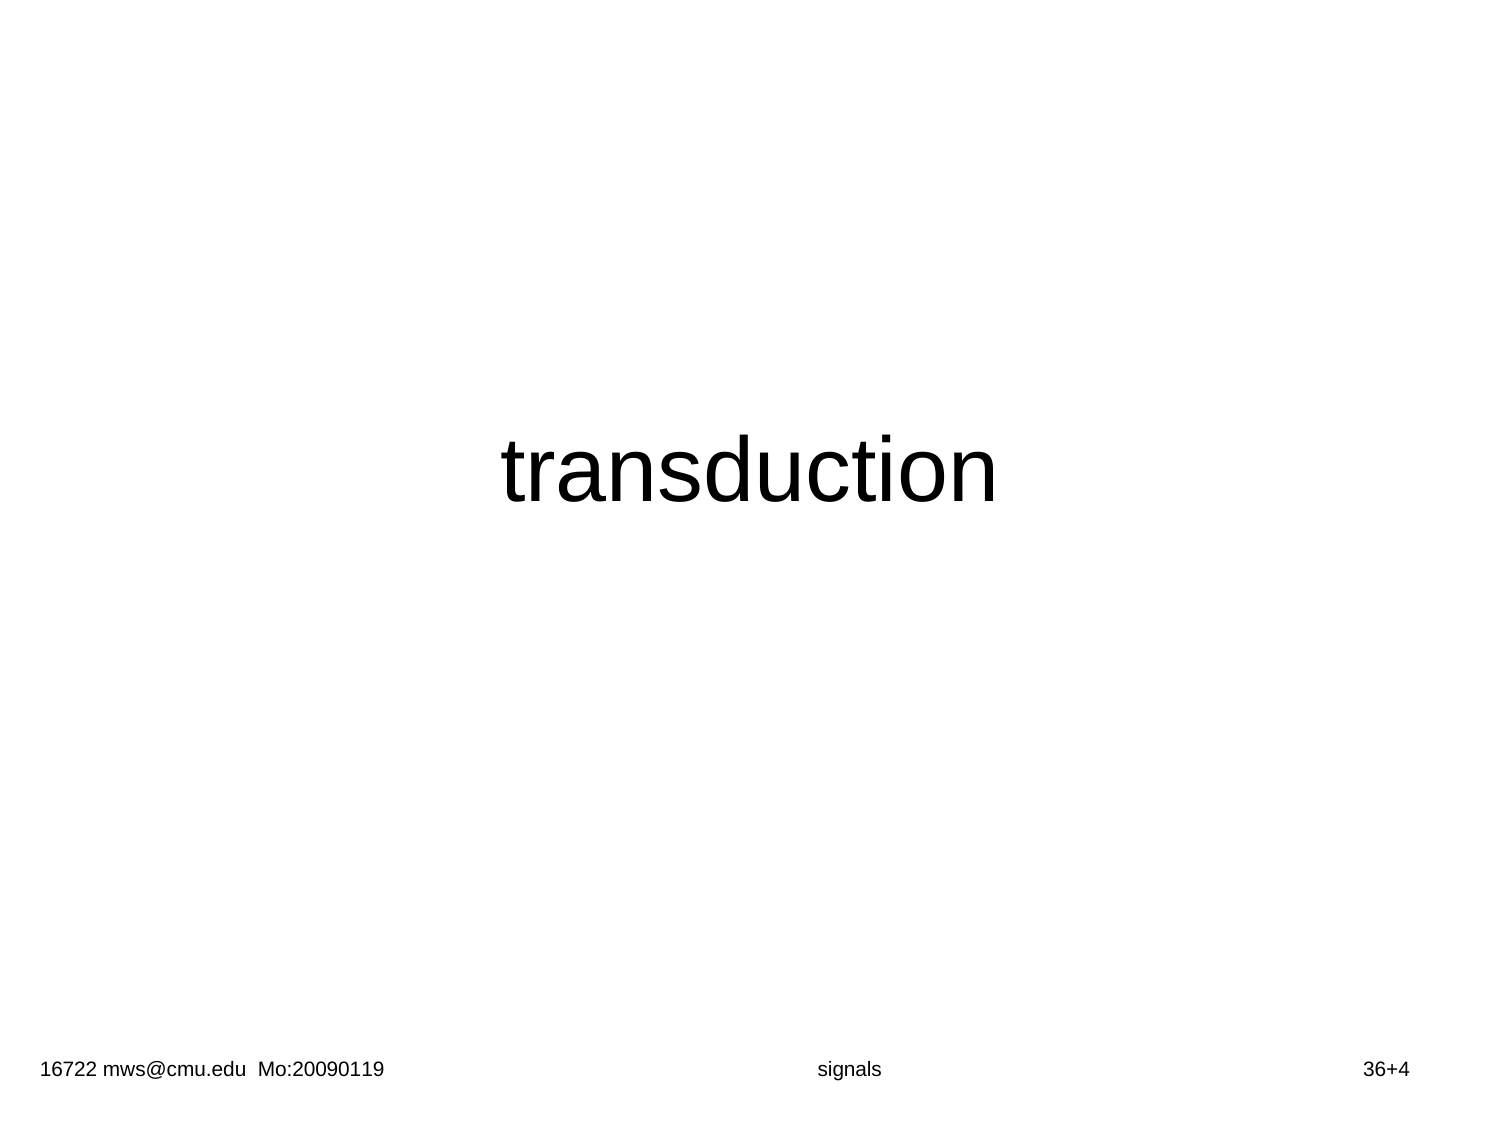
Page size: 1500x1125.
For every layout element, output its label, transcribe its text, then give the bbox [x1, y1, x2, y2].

title transduction [112, 349, 1388, 591]
